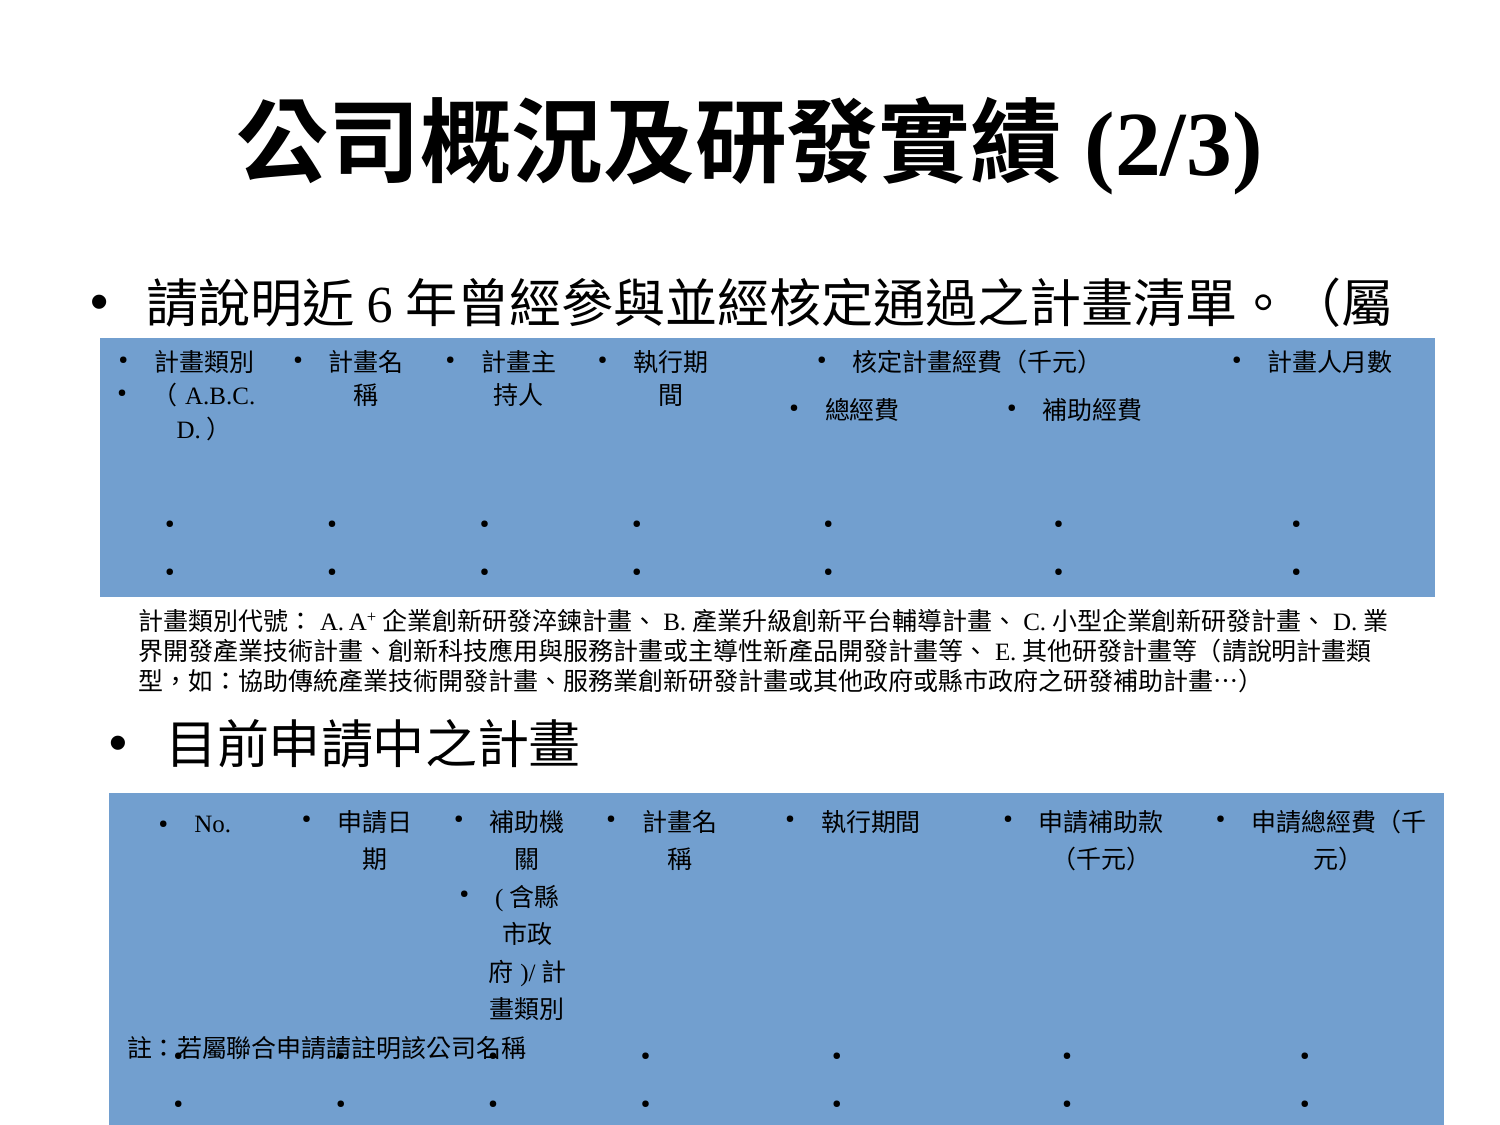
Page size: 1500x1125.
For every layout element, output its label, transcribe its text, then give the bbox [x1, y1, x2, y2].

table_header 補助機關 (含縣市政府)/計畫類別 [433, 793, 586, 1025]
table_cell [433, 1081, 586, 1125]
table_header No. [109, 793, 281, 1033]
text_box 計畫類別代號：A. A+企業創新研發淬鍊計畫、B.產業升級創新平台輔導計畫、C.小型企業創新研發計畫、D.業界開發產業技術計畫、創新科技應用與服務計畫或主導性新產品開發計畫等、E.其他研發計畫等（請說明計畫類型，如：協助傳統產業技術開發計畫、服務業創新研發計畫或其他政府或縣市政府之研發補助計畫…） [124, 598, 1412, 703]
table_header 計畫名稱 [273, 338, 425, 501]
table_cell [960, 549, 1190, 597]
table_cell [273, 549, 425, 597]
table_cell [969, 1070, 1199, 1081]
table_cell [730, 501, 960, 549]
table_cell [433, 1070, 586, 1081]
table_cell 總經費 [730, 386, 960, 501]
table_header 核定計畫經費（千元） [730, 338, 1190, 386]
table_cell [100, 501, 273, 549]
table_header 計畫名稱 [586, 793, 738, 1025]
table_cell [1199, 1081, 1444, 1125]
table_cell [1199, 1033, 1444, 1081]
table_cell [425, 501, 577, 549]
list 請說明近6年曾經參與並經核定通過之計畫清單。（屬聯合申請者請分開表列） [92, 196, 1443, 752]
table_cell [1190, 549, 1435, 597]
table_header 執行期間 [577, 338, 730, 501]
text_box 註：若屬聯合申請請註明該公司名稱 [112, 1025, 1400, 1070]
table_cell [586, 1070, 738, 1081]
table_header 申請日期 [281, 793, 433, 1025]
text_box 目前申請中之計畫 [93, 704, 1444, 1102]
table_cell [577, 549, 730, 597]
table_cell [1190, 501, 1435, 549]
table_cell 補助經費 [960, 386, 1190, 501]
table_header 計畫類別 （A.B.C.D.） [100, 338, 273, 501]
table_cell [738, 1081, 969, 1125]
table_header 申請總經費（千元） [1199, 793, 1444, 1033]
table_header 計畫主持人 [425, 338, 577, 501]
table_cell [738, 1070, 969, 1081]
table_cell [969, 1081, 1199, 1125]
table_header 申請補助款（千元） [969, 793, 1199, 1025]
table_cell [586, 1081, 738, 1125]
table_cell [577, 501, 730, 549]
title 公司概況及研發實績(2/3) [75, 45, 1426, 233]
table_cell [109, 1033, 281, 1081]
table_cell [960, 501, 1190, 549]
table_cell [100, 549, 273, 597]
table_cell [730, 549, 960, 597]
table_cell [281, 1070, 433, 1081]
table_cell [425, 549, 577, 597]
table_cell [109, 1081, 281, 1125]
table_header 執行期間 [738, 793, 969, 1025]
table_header 計畫人月數 [1190, 338, 1435, 501]
table_cell [281, 1081, 433, 1125]
table_cell [273, 501, 425, 549]
